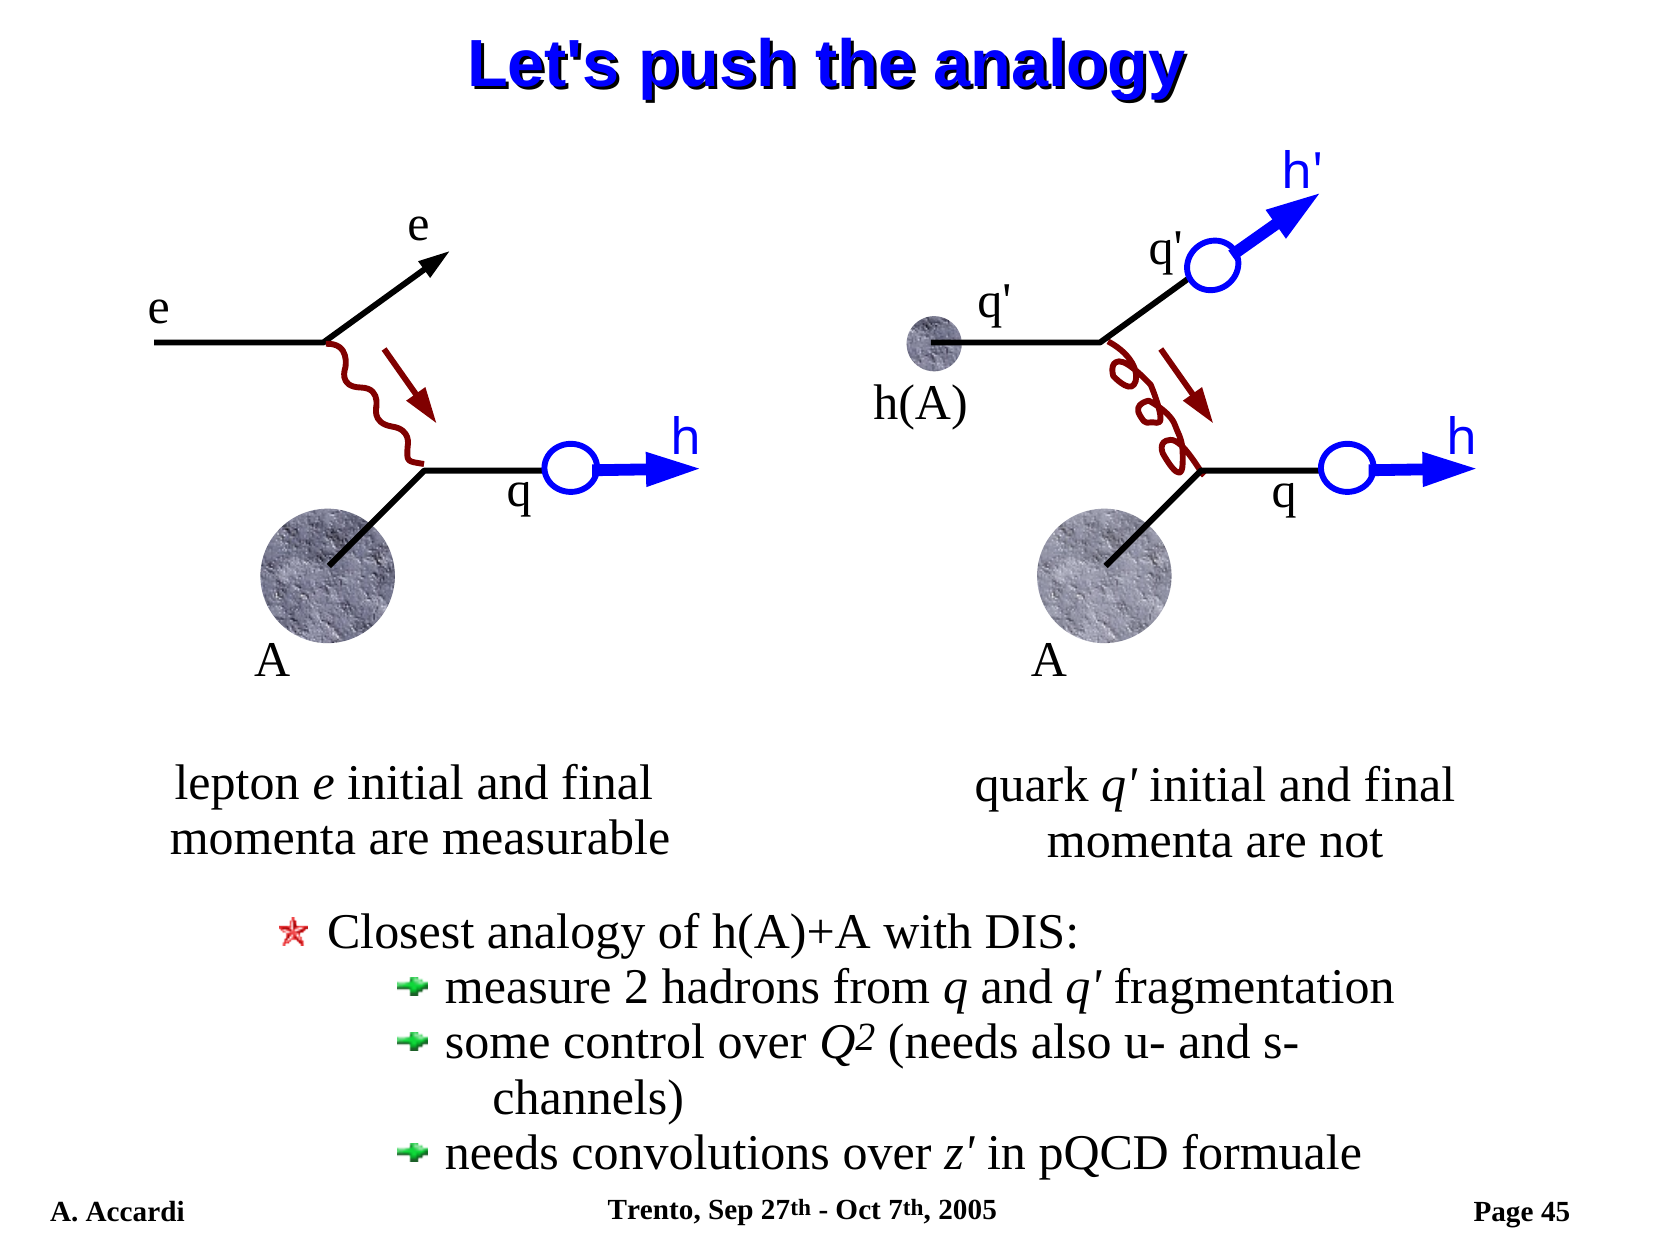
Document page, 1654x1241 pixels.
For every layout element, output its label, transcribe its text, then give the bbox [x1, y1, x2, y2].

text_box [260, 508, 395, 644]
text_box h [670, 401, 704, 473]
text_box q' [1148, 219, 1183, 281]
text_box q' [977, 272, 1012, 334]
text_box [1320, 443, 1374, 492]
text_box A [254, 632, 291, 693]
text_box Let's push the analogy [29, 22, 1625, 109]
text_box [1037, 508, 1172, 644]
text_box lepton e initial and final momenta are measurable [169, 754, 671, 876]
picture [397, 1147, 428, 1162]
text_box Page 33 [1525, 1195, 1623, 1234]
text_box q [506, 461, 532, 526]
text_box q [1271, 463, 1297, 524]
text_box A [1030, 632, 1068, 693]
text_box Trento, Sep 27th - Oct 7th, 2005 [602, 1193, 1003, 1233]
text_box h' [1281, 135, 1319, 207]
text_box e [407, 196, 430, 257]
text_box [544, 443, 597, 492]
text_box [906, 316, 962, 372]
text_box [1187, 240, 1239, 291]
text_box e [147, 278, 170, 340]
text_box h [1446, 401, 1481, 473]
text_box Closest analogy of h(A)+A with DIS: measure 2 hadrons from q and q' fragmentation some control over Q2 (needs also u- and s-channels) needs convolutions over z' in pQCD formuale [279, 903, 1455, 1147]
text_box quark q' initial and final momenta are not [974, 757, 1456, 879]
text_box h(A) [873, 375, 968, 436]
text_box A. Accardi [32, 1187, 203, 1241]
